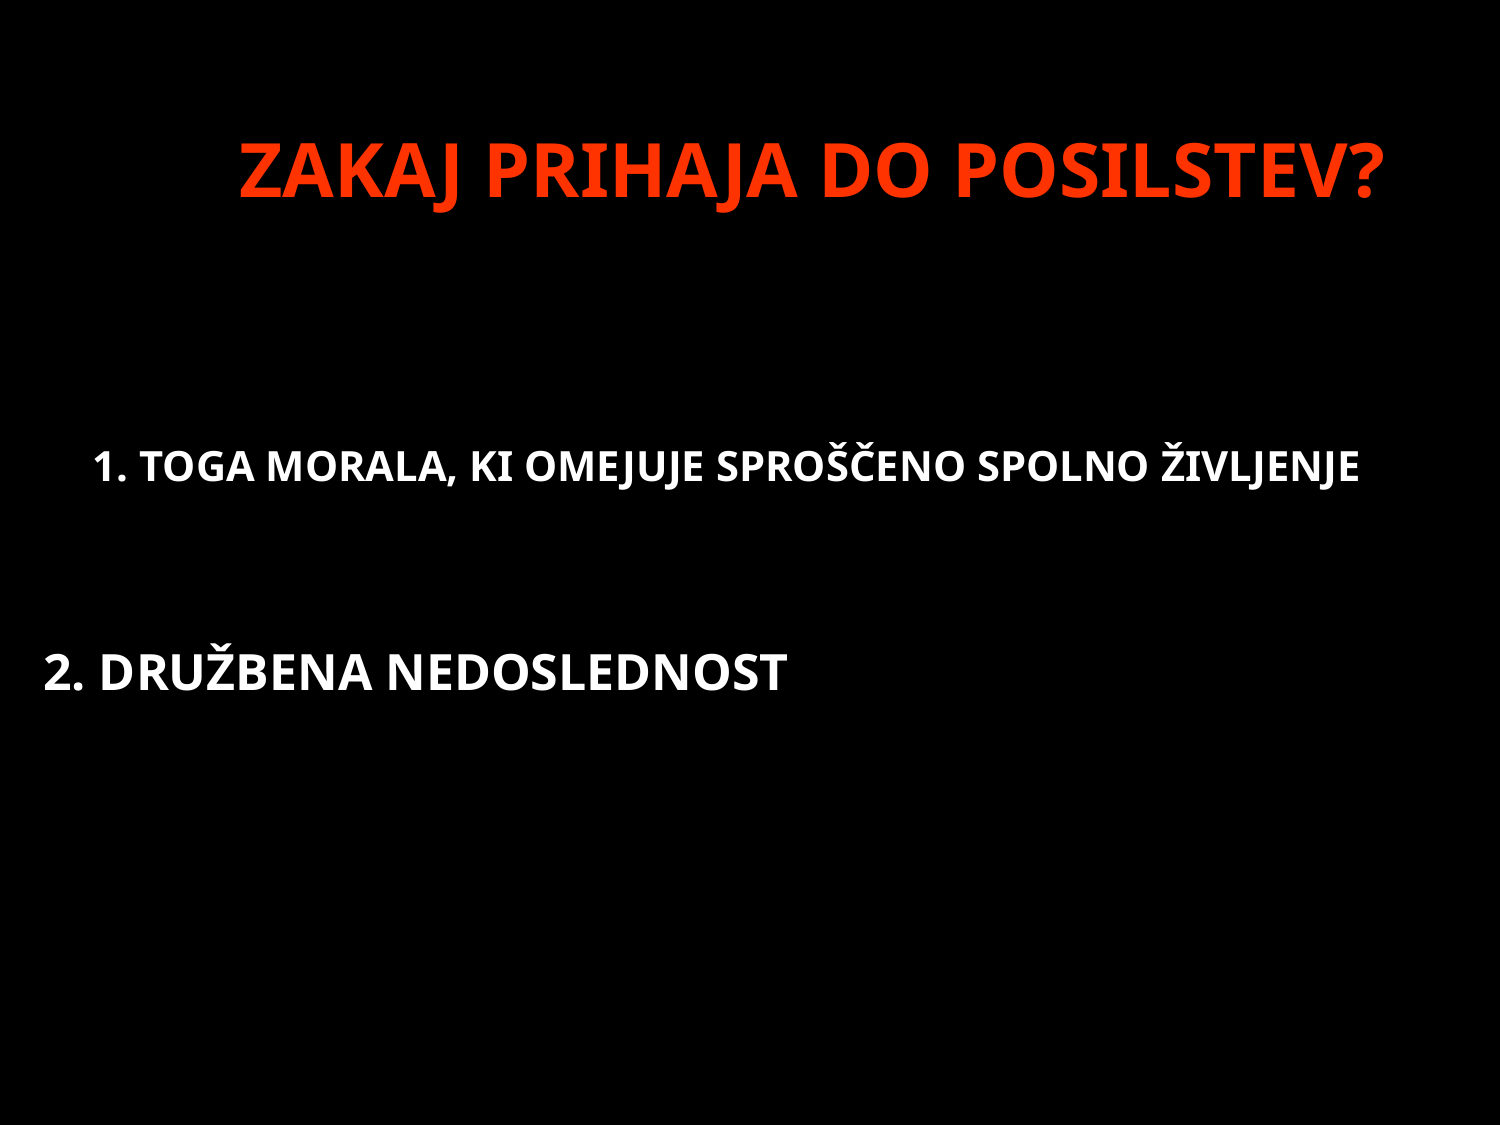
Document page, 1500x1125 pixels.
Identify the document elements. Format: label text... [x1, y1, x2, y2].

text_box ZAKAJ PRIHAJA DO POSILSTEV? [224, 114, 1500, 220]
text_box 1. TOGA MORALA, KI OMEJUJE SPROŠČENO SPOLNO ŽIVLJENJE [78, 432, 1387, 498]
text_box 2. DRUŽBENA NEDOSLEDNOST [28, 633, 804, 709]
